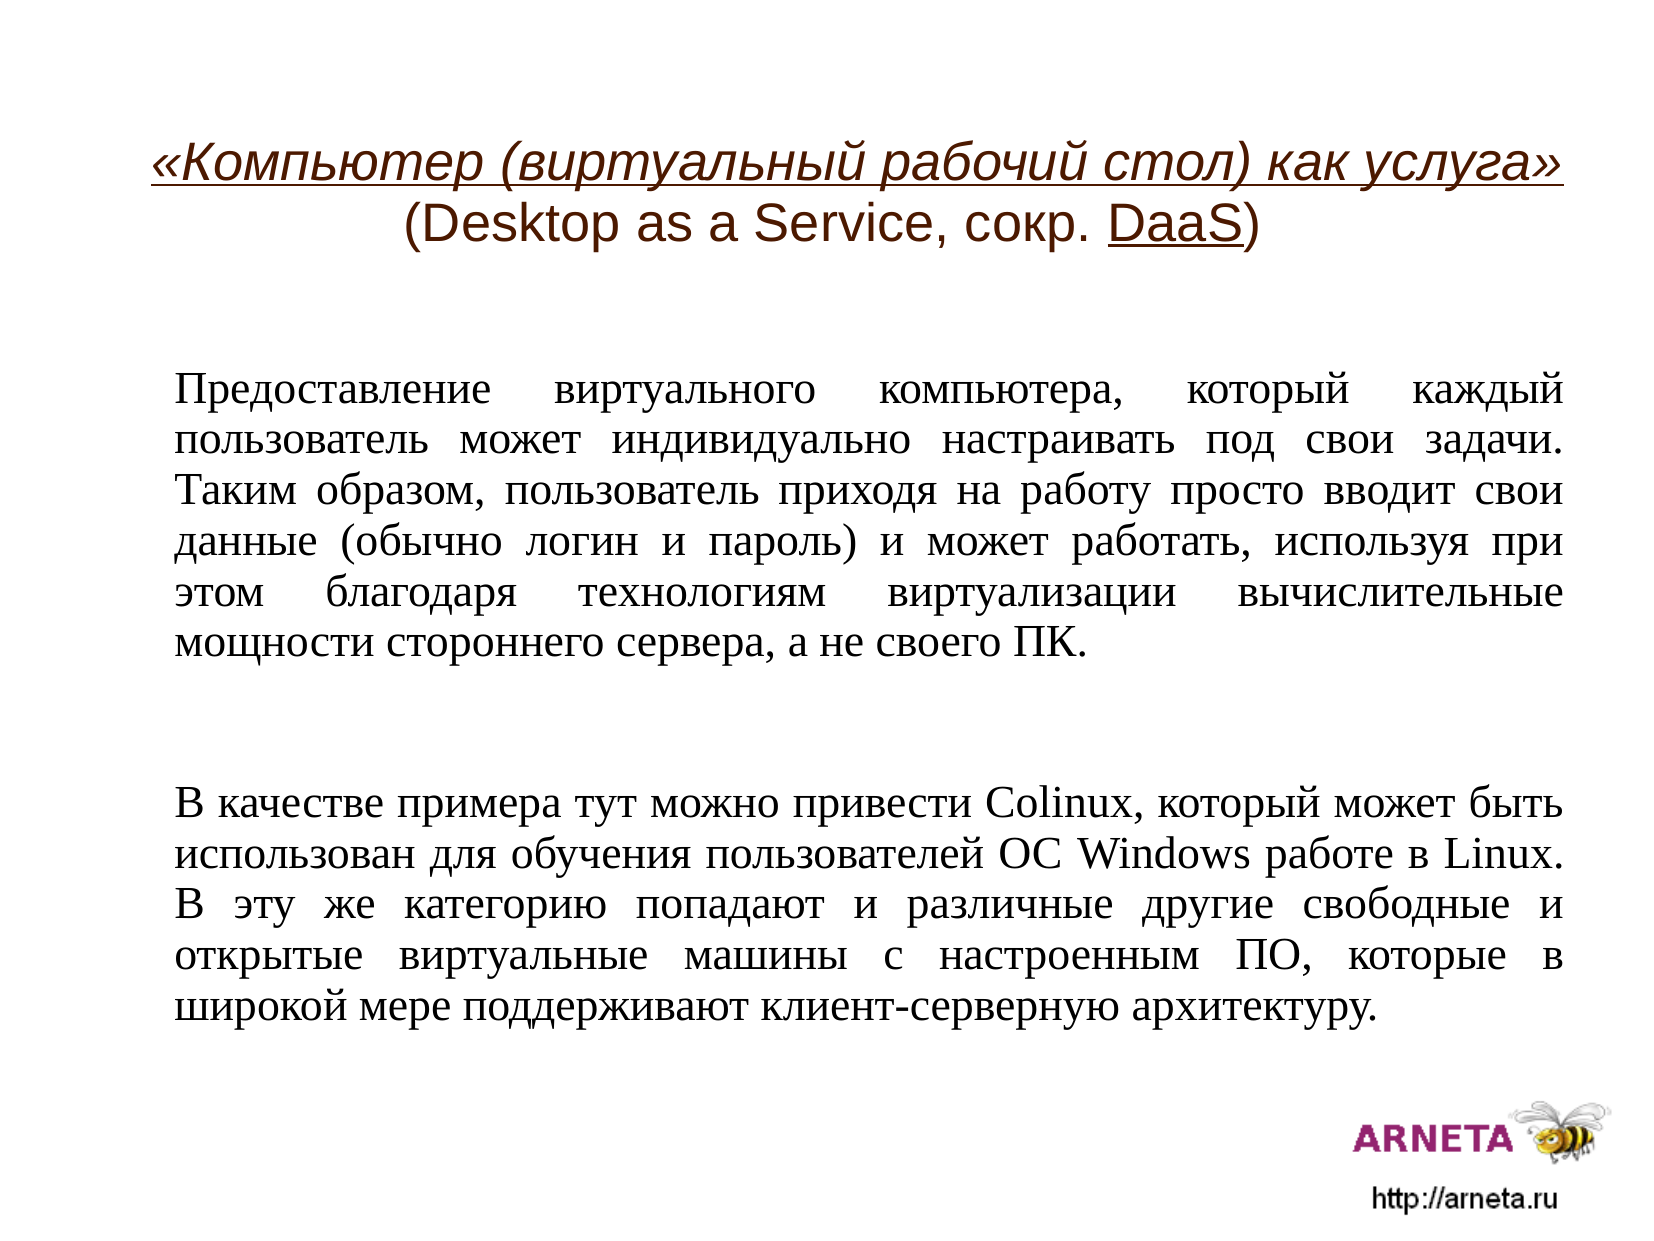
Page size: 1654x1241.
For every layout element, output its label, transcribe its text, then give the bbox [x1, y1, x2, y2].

picture [1328, 1092, 1640, 1223]
title «Компьютер (виртуальный рабочий стол) как услуга» (Desktop as a Service, сокр. DaaS) [88, 88, 1577, 296]
list Предоставление виртуального компьютера, который каждый пользователь может индивидуально настраивать под свои задачи. Таким образом, пользователь приходя на работу просто вводит свои данные (обычно логин и пароль) и может работать, используя при этом благодаря технологиям виртуализации вычислительные мощности стороннего сервера, а не своего ПК. В качестве примера тут можно привести Colinux, который может быть использован для обучения пользователей ОС Windows работе в Linux. В эту же категорию попадают и различные другие свободные и открытые виртуальные машины с настроенным ПО, которые в широкой мере поддерживают клиент-серверную архитектуру. [174, 362, 1565, 1182]
